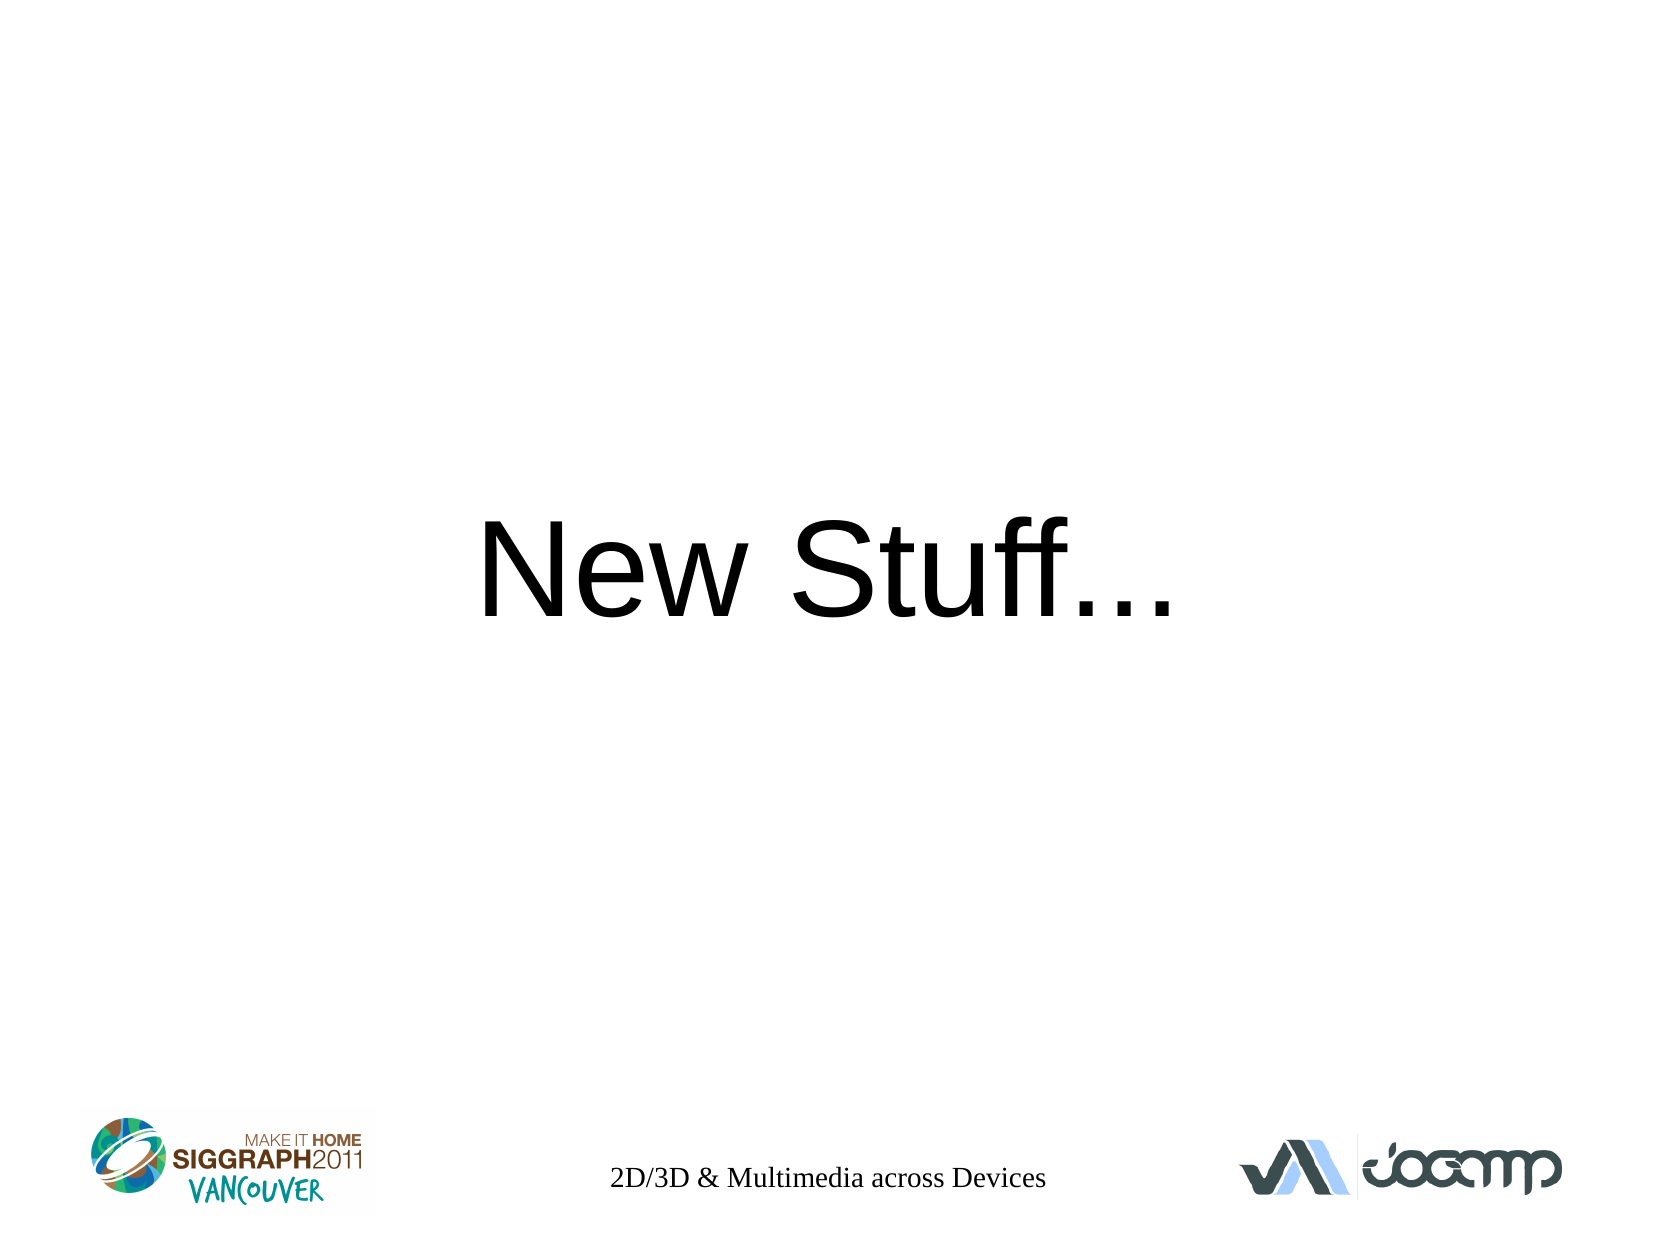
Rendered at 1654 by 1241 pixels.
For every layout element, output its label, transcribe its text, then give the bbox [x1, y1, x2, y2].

picture [1237, 1134, 1562, 1200]
title New Stuff... [75, 491, 1582, 646]
picture [80, 1106, 376, 1217]
